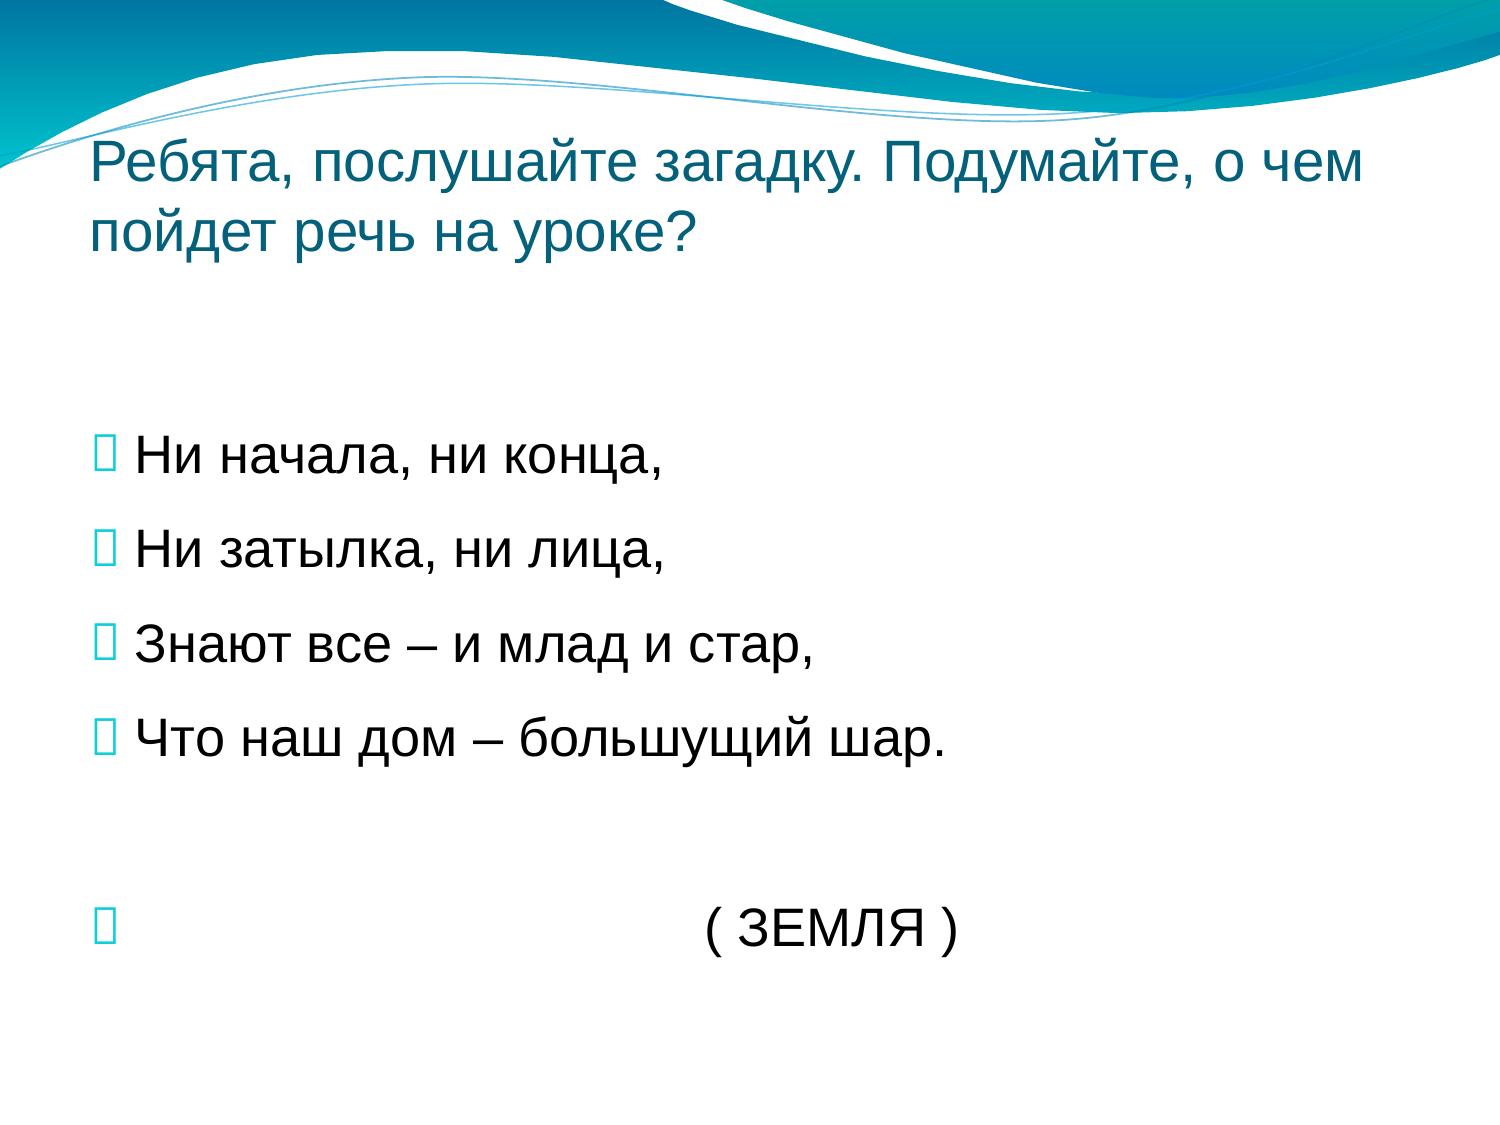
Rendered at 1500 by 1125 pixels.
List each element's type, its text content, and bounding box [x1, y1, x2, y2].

title Ребята, послушайте загадку. Подумайте, о чем пойдет речь на уроке? [75, 115, 1425, 303]
list Ни начала, ни конца, Ни затылка, ни лица, Знают все – и млад и стар, Что наш дом – большущий шар. ( ЗЕМЛЯ ) [75, 317, 1425, 1038]
